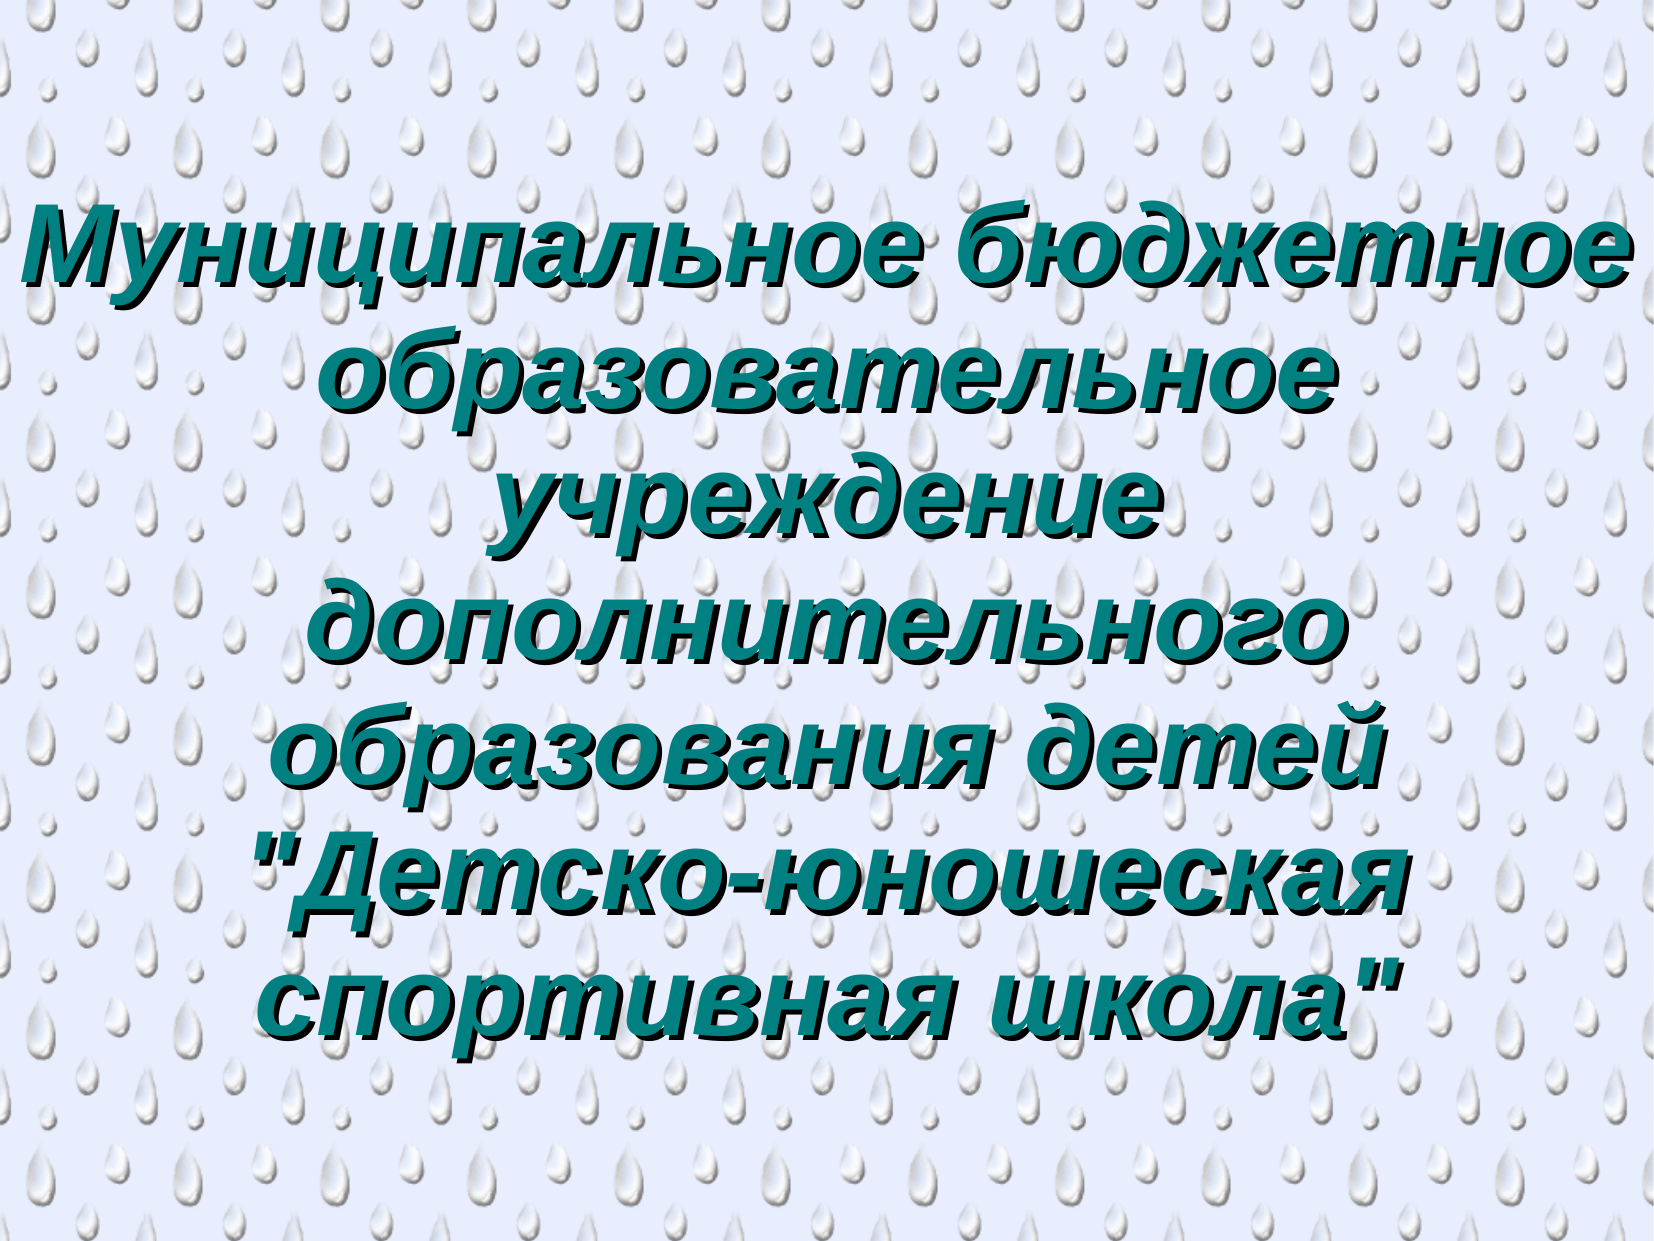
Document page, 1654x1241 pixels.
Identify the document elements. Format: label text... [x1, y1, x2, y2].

subtitle [82, 49, 1571, 1010]
title Муниципальное бюджетное образовательное учреждение дополнительного образования детей "Детско-юношеская спортивная школа" [0, 0, 1654, 1241]
